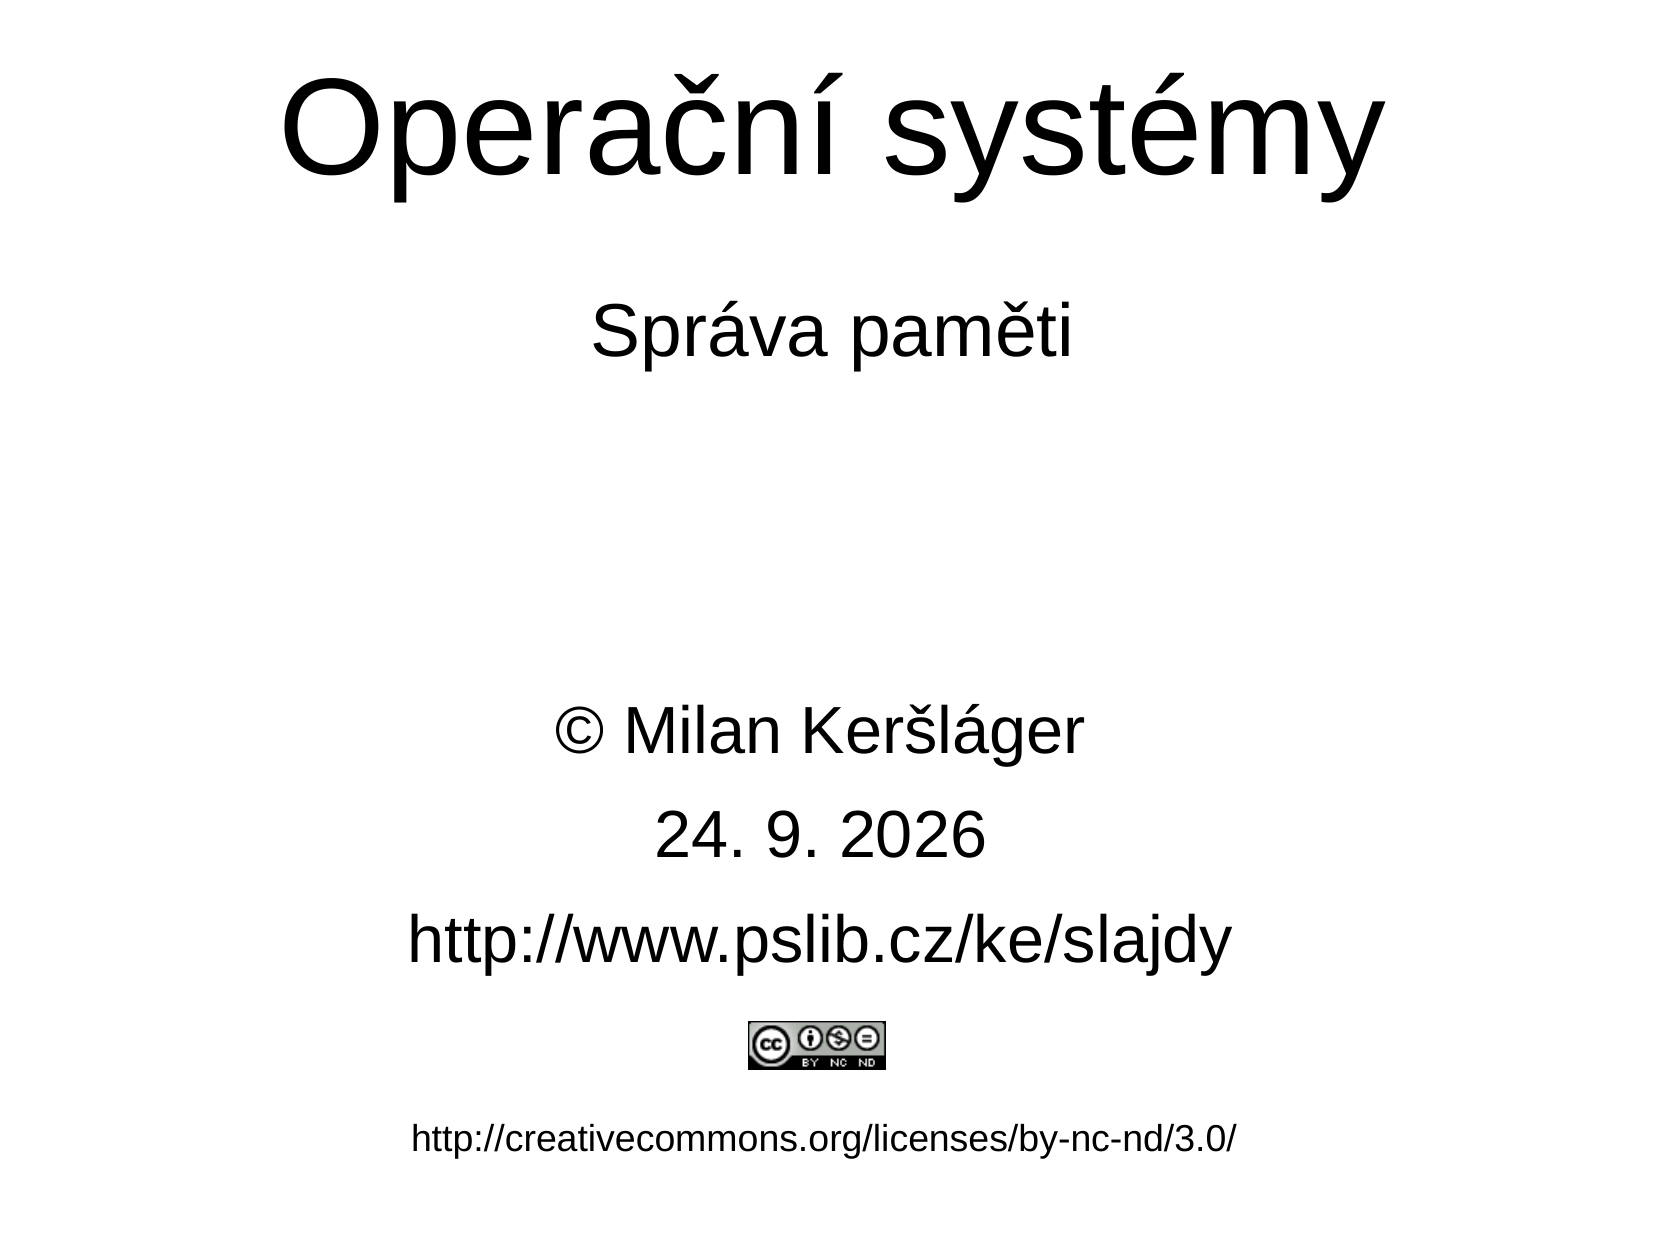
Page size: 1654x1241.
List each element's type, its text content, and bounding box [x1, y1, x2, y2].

text_box http://creativecommons.org/licenses/by-nc-nd/3.0/ [337, 1110, 1312, 1168]
list © Milan Keršláger 21.4.2010 http://www.pslib.cz/ke/slajdy [76, 693, 1565, 1081]
title Operační systémy Správa paměti [88, 9, 1577, 414]
picture [748, 1021, 886, 1071]
